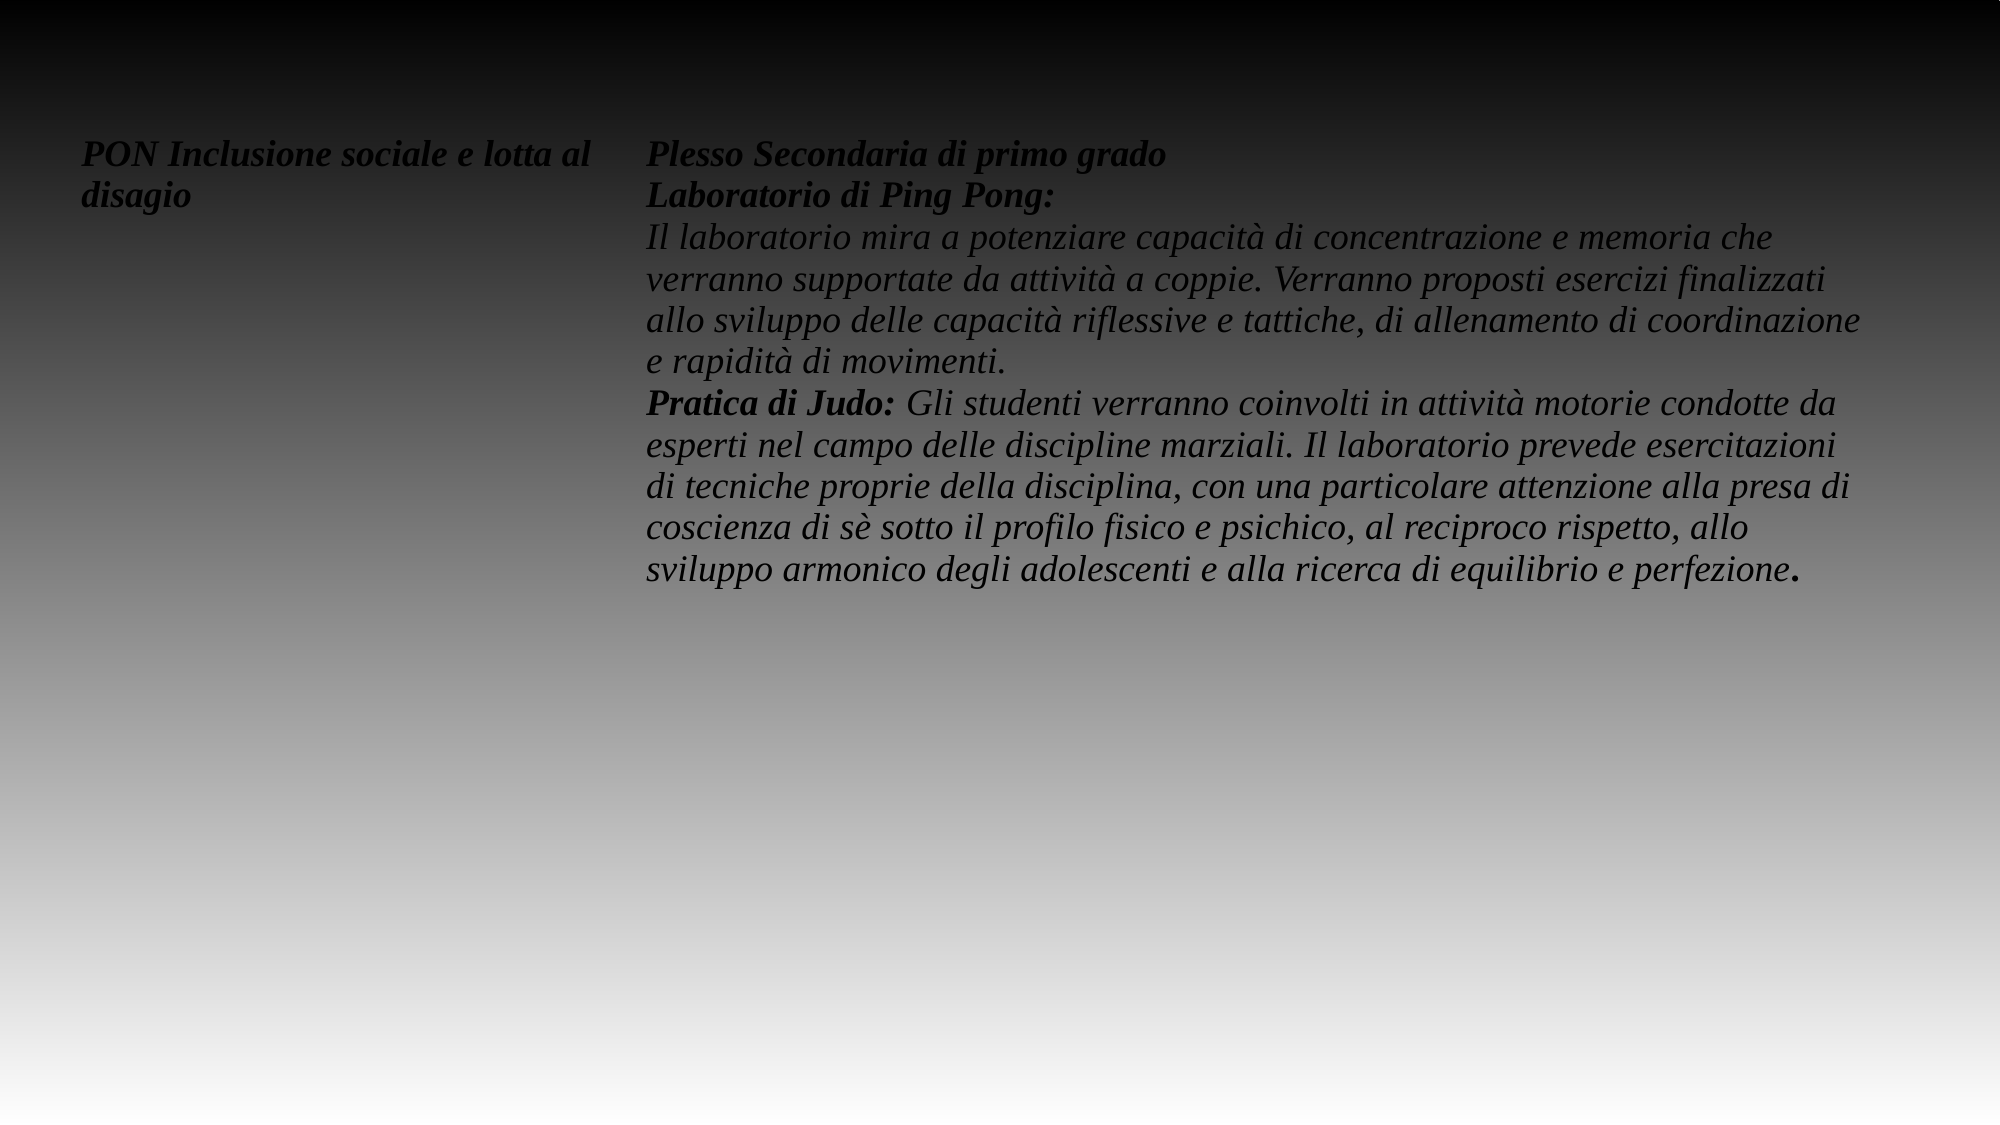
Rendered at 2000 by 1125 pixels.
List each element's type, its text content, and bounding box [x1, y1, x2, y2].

table_header PON Inclusione sociale e lotta al disagio [67, 125, 631, 635]
table_header Plesso Secondaria di primo grado Laboratorio di Ping Pong: Il laboratorio mira a potenziare capacità di concentrazione e memoria che verranno supportate da attività a coppie. Verranno proposti esercizi finalizzati allo sviluppo delle capacità riflessive e tattiche, di allenamento di coordinazione e rapidità di movimenti. Pratica di Judo: Gli studenti verranno coinvolti in attività motorie condotte da esperti nel campo delle discipline marziali. Il laboratorio prevede esercitazioni di tecniche proprie della disciplina, con una particolare attenzione alla presa di coscienza di sè sotto il profilo fisico e psichico, al reciproco rispetto, allo sviluppo armonico degli adolescenti e alla ricerca di equilibrio e perfezione. [631, 125, 1886, 635]
